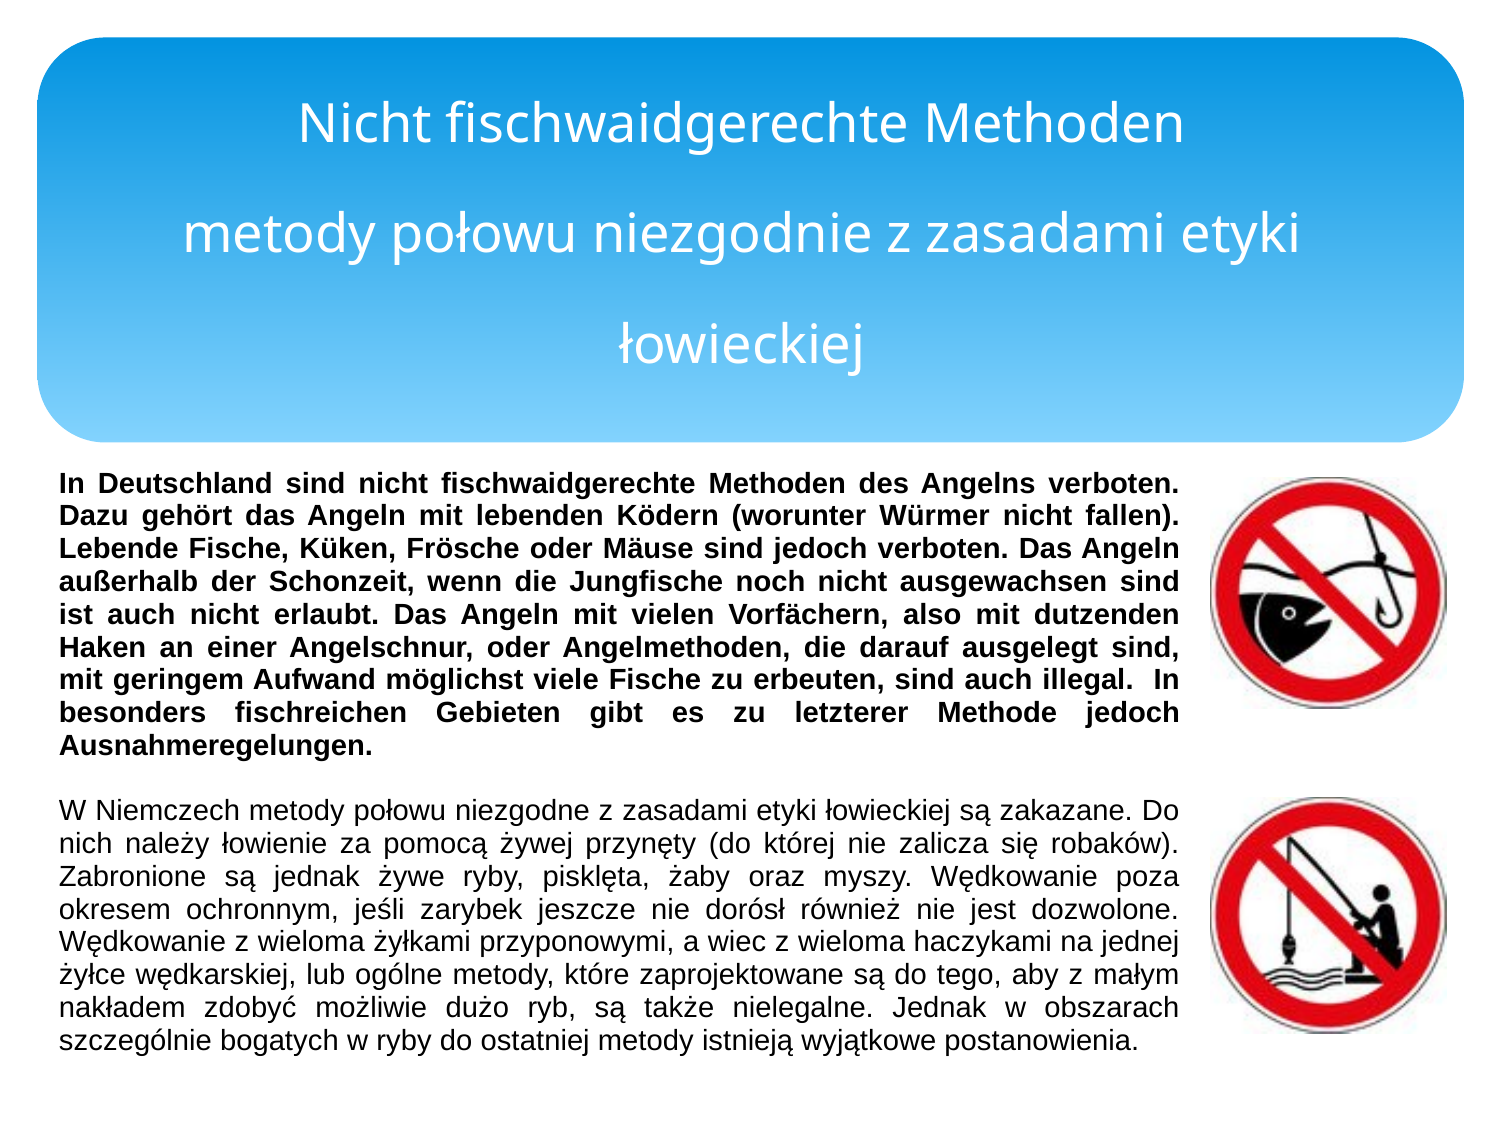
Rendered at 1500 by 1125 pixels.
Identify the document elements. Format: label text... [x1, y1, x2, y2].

title Nicht fischwaidgerechte Methoden metody połowu niezgodnie z zasadami etyki łowieckiej [67, 118, 1418, 309]
picture [1210, 477, 1447, 709]
picture [1210, 797, 1447, 1034]
subtitle In Deutschland sind nicht fischwaidgerechte Methoden des Angelns verboten. Dazu gehört das Angeln mit lebenden Ködern (worunter Würmer nicht fallen). Lebende Fische, Küken, Frösche oder Mäuse sind jedoch verboten. Das Angeln außerhalb der Schonzeit, wenn die Jungfische noch nicht ausgewachsen sind ist auch nicht erlaubt. Das Angeln mit vielen Vorfächern, also mit dutzenden Haken an einer Angelschnur, oder Angelmethoden, die darauf ausgelegt sind, mit geringem Aufwand möglichst viele Fische zu erbeuten, sind auch illegal. In besonders fischreichen Gebieten gibt es zu letzterer Methode jedoch Ausnahmeregelungen. W Niemczech metody połowu niezgodne z zasadami etyki łowieckiej są zakazane. Do nich należy łowienie za pomocą żywej przynęty (do której nie zalicza się robaków). Zabronione są jednak żywe ryby, pisklęta, żaby oraz myszy. Wędkowanie poza okresem ochronnym, jeśli zarybek jeszcze nie dorósł również nie jest dozwolone. Wędkowanie z wieloma żyłkami przyponowymi, a wiec z wieloma haczykami na jednej żyłce wędkarskiej, lub ogólne metody, które zaprojektowane są do tego, aby z małym nakładem zdobyć możliwie dużo ryb, są także nielegalne. Jednak w obszarach szczególnie bogatych w ryby do ostatniej metody istnieją wyjątkowe postanowienia. [59, 463, 1182, 1093]
